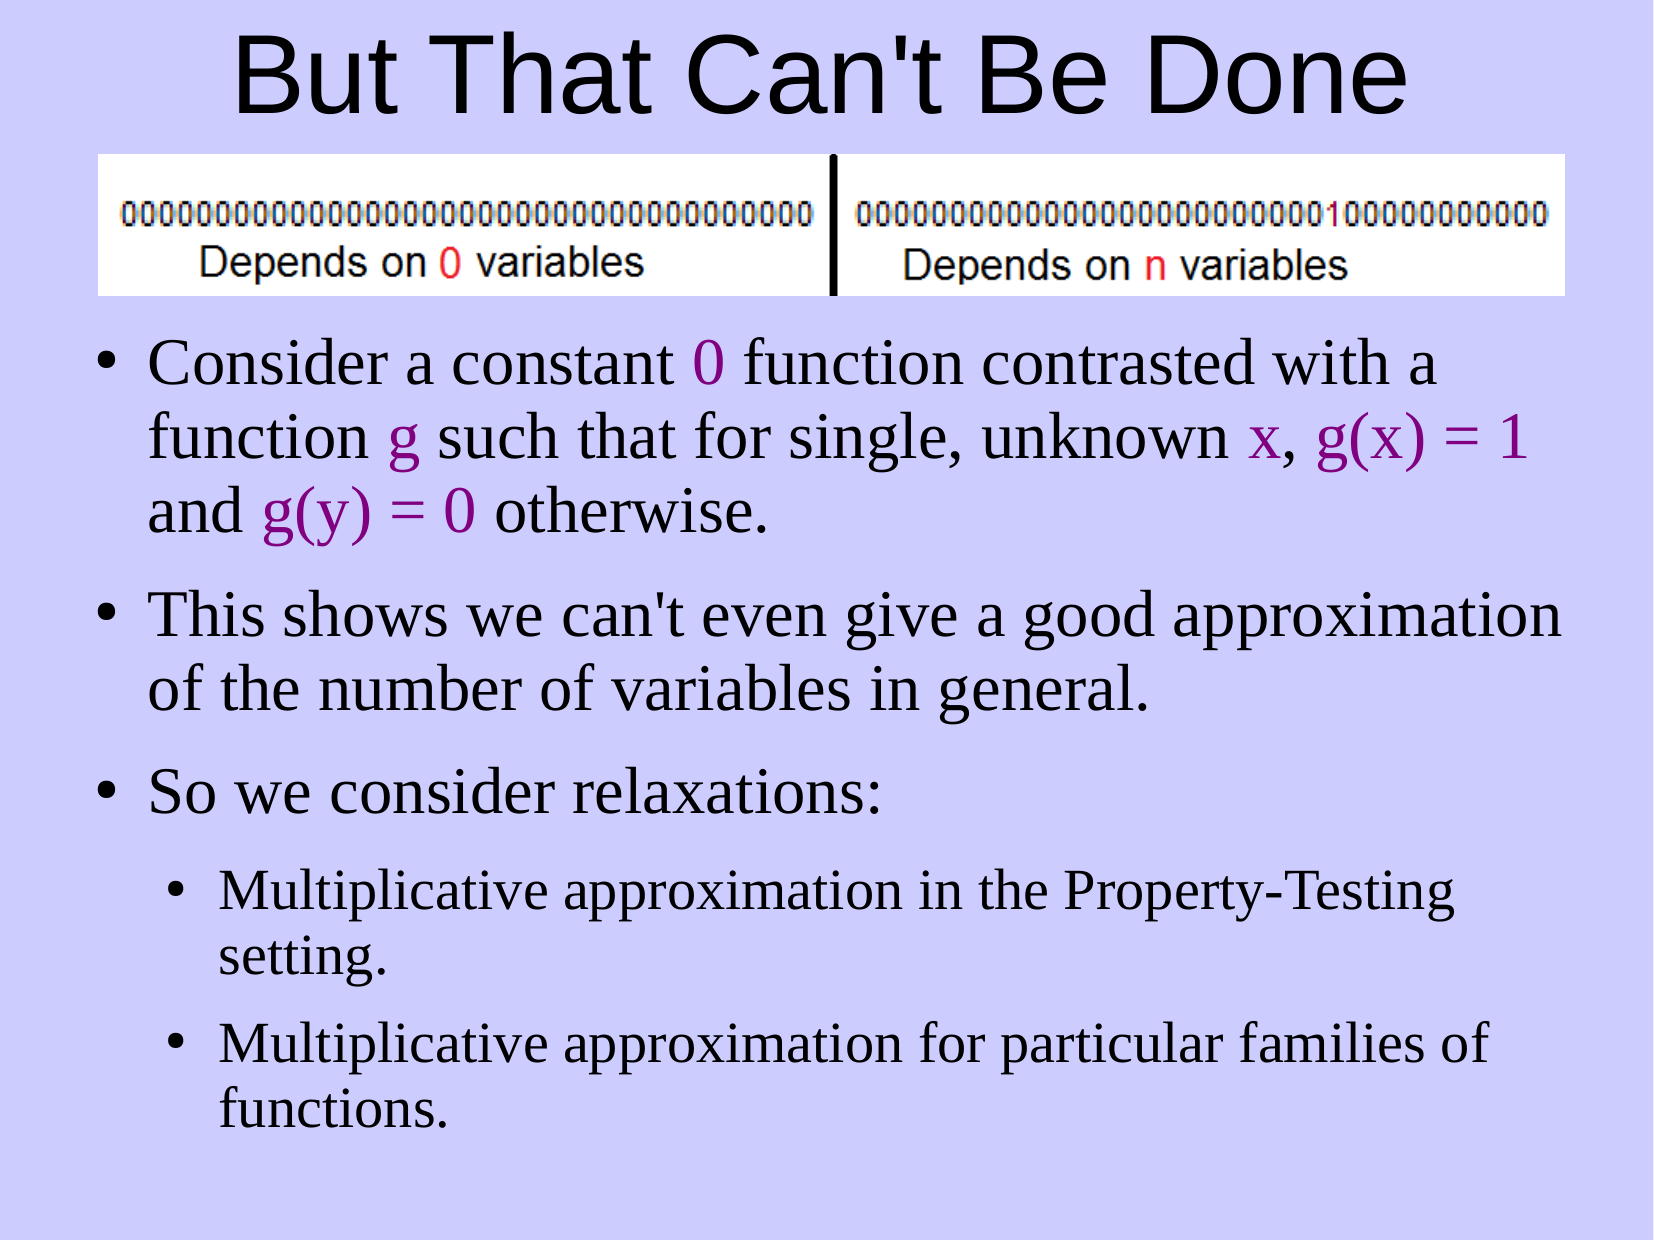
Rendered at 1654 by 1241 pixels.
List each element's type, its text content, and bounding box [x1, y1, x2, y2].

picture [98, 154, 1565, 296]
title But That Can't Be Done [76, 0, 1565, 178]
list Consider a constant 0 function contrasted with a function g such that for single, unknown x, g(x) = 1 and g(y) = 0 otherwise. This shows we can't even give a good approximation of the number of variables in general. So we consider relaxations: Multiplicative approximation in the Property-Testing setting. Multiplicative approximation for particular families of functions. [76, 324, 1565, 1238]
